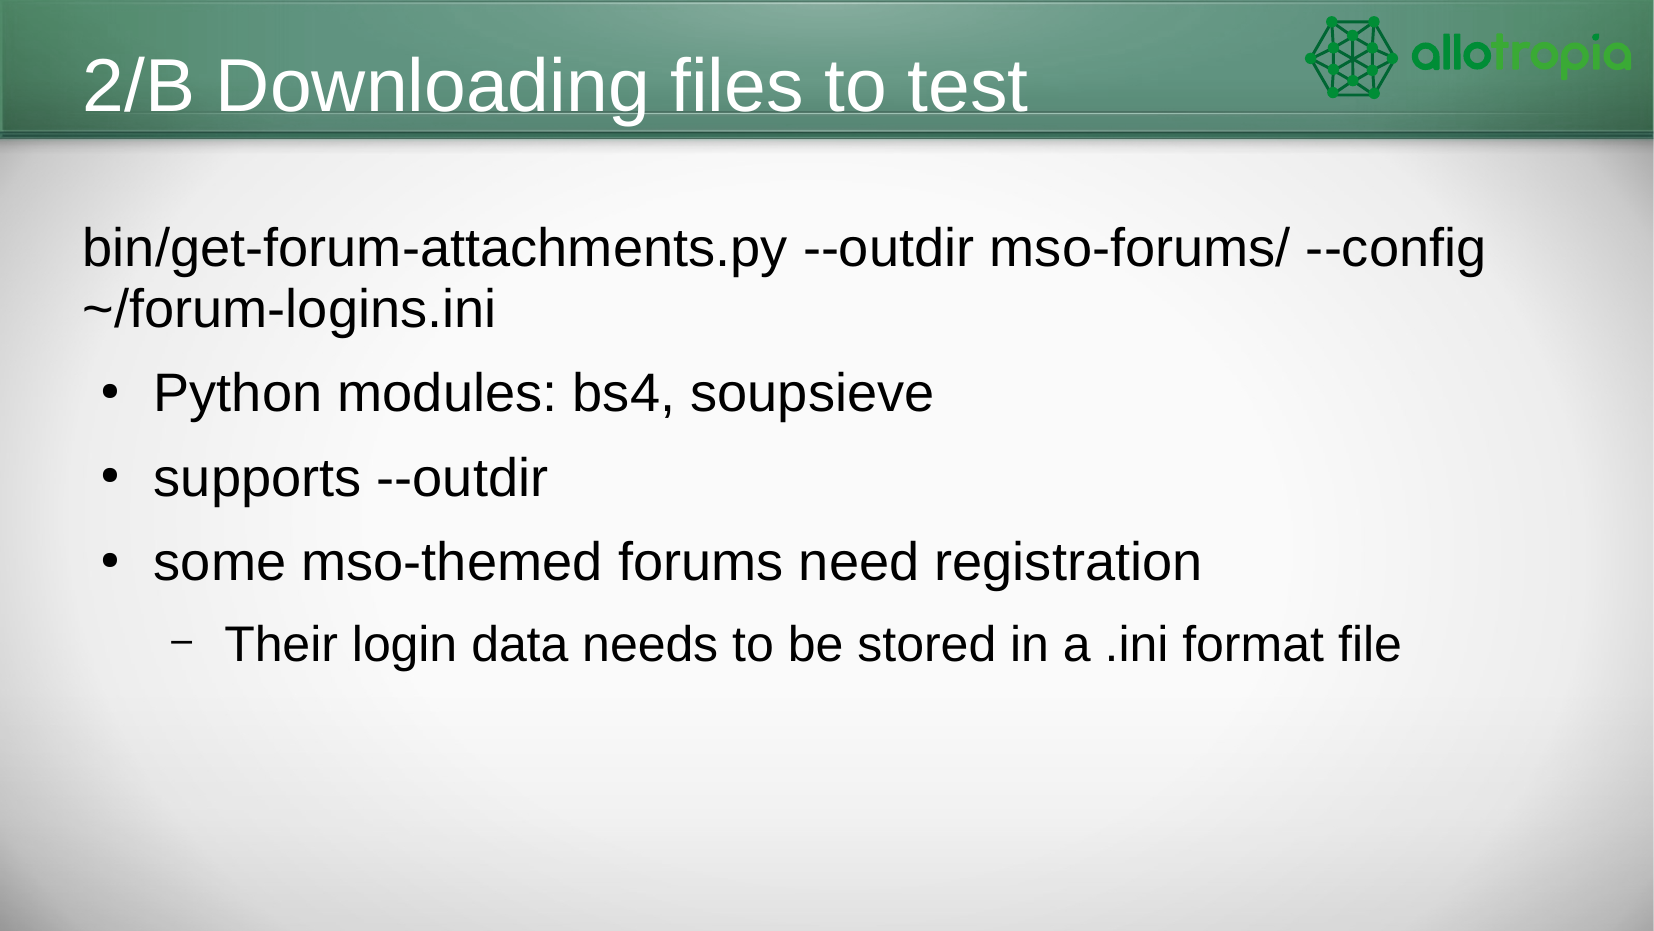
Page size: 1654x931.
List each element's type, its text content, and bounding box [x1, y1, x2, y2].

list bin/get-forum-attachments.py --outdir mso-forums/ --config ~/forum-logins.ini Python modules: bs4, soupsieve supports --outdir some mso-themed forums need registration Their login data needs to be stored in a .ini format file [82, 217, 1576, 758]
title 2/B Downloading files to test [82, 7, 1051, 163]
picture [0, 0, 1654, 931]
